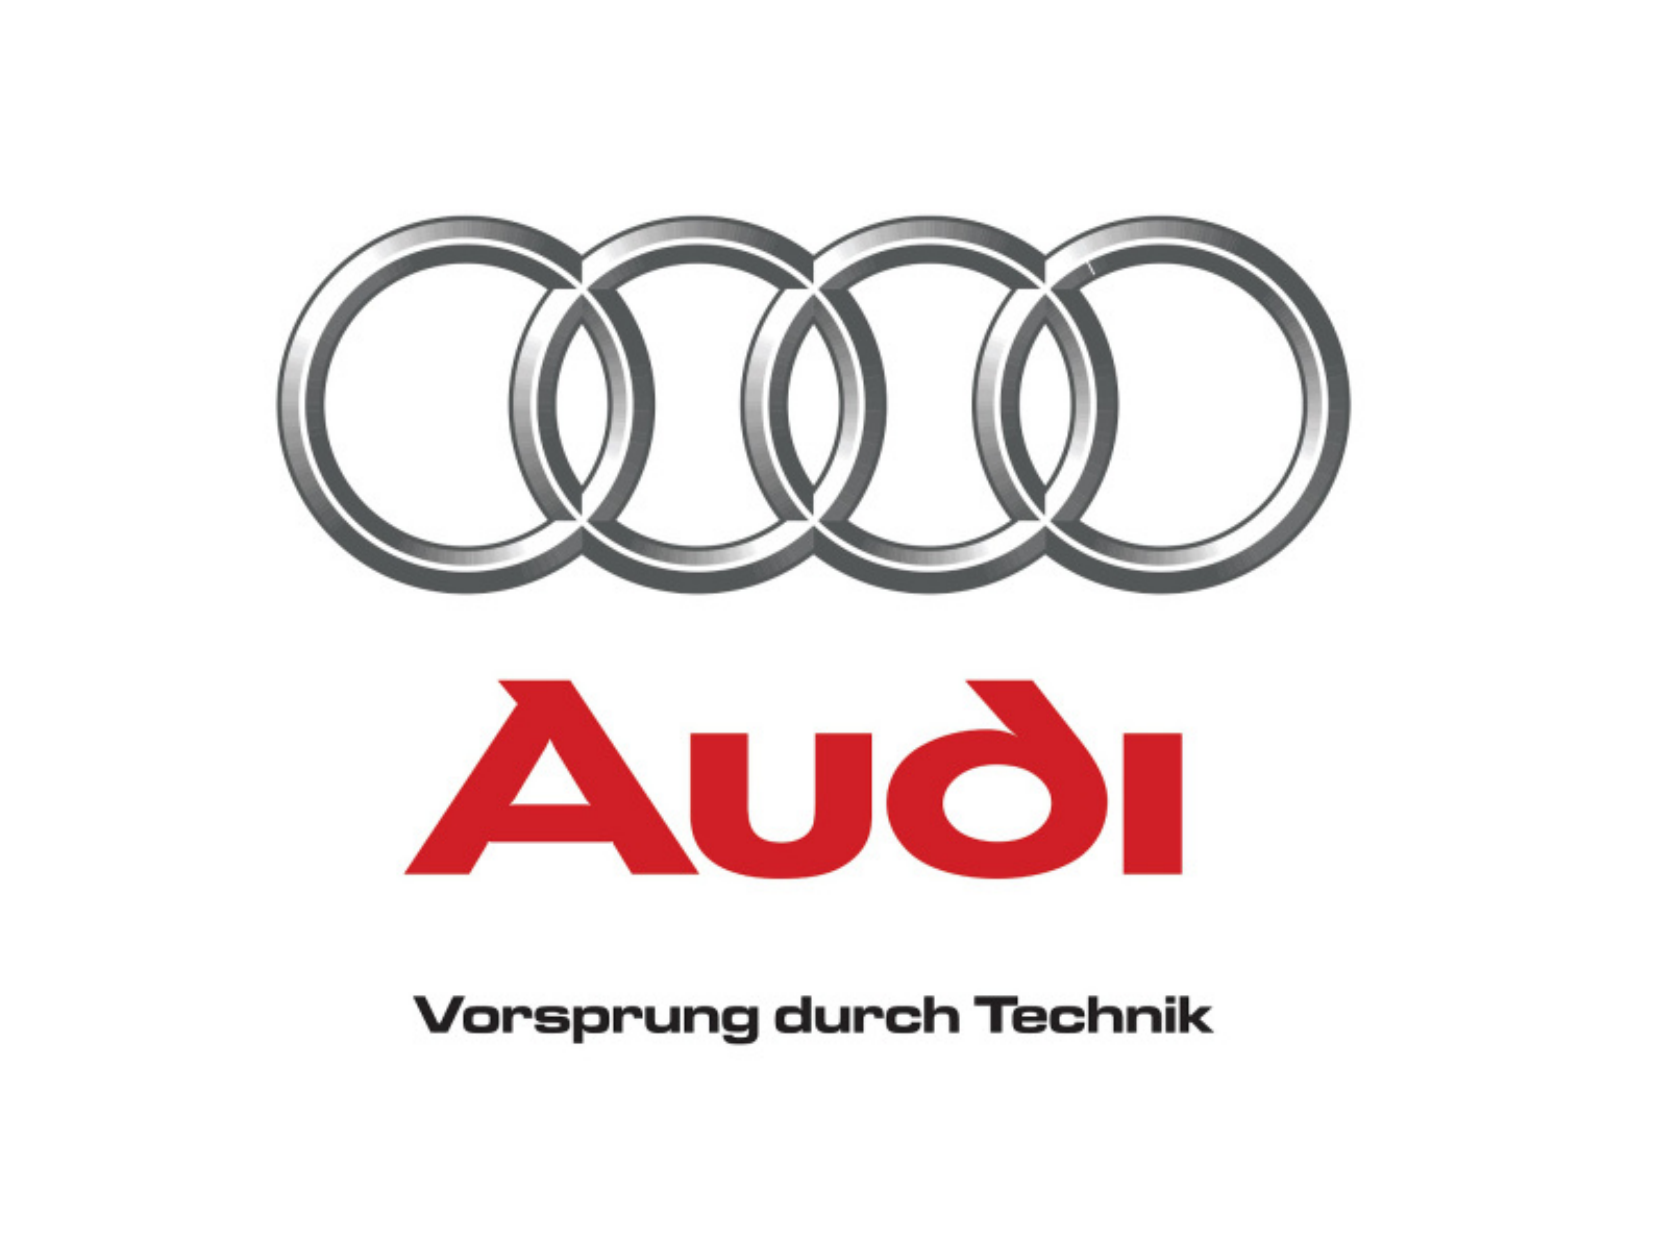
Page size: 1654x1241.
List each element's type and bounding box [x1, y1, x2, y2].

picture [147, 177, 1481, 1067]
